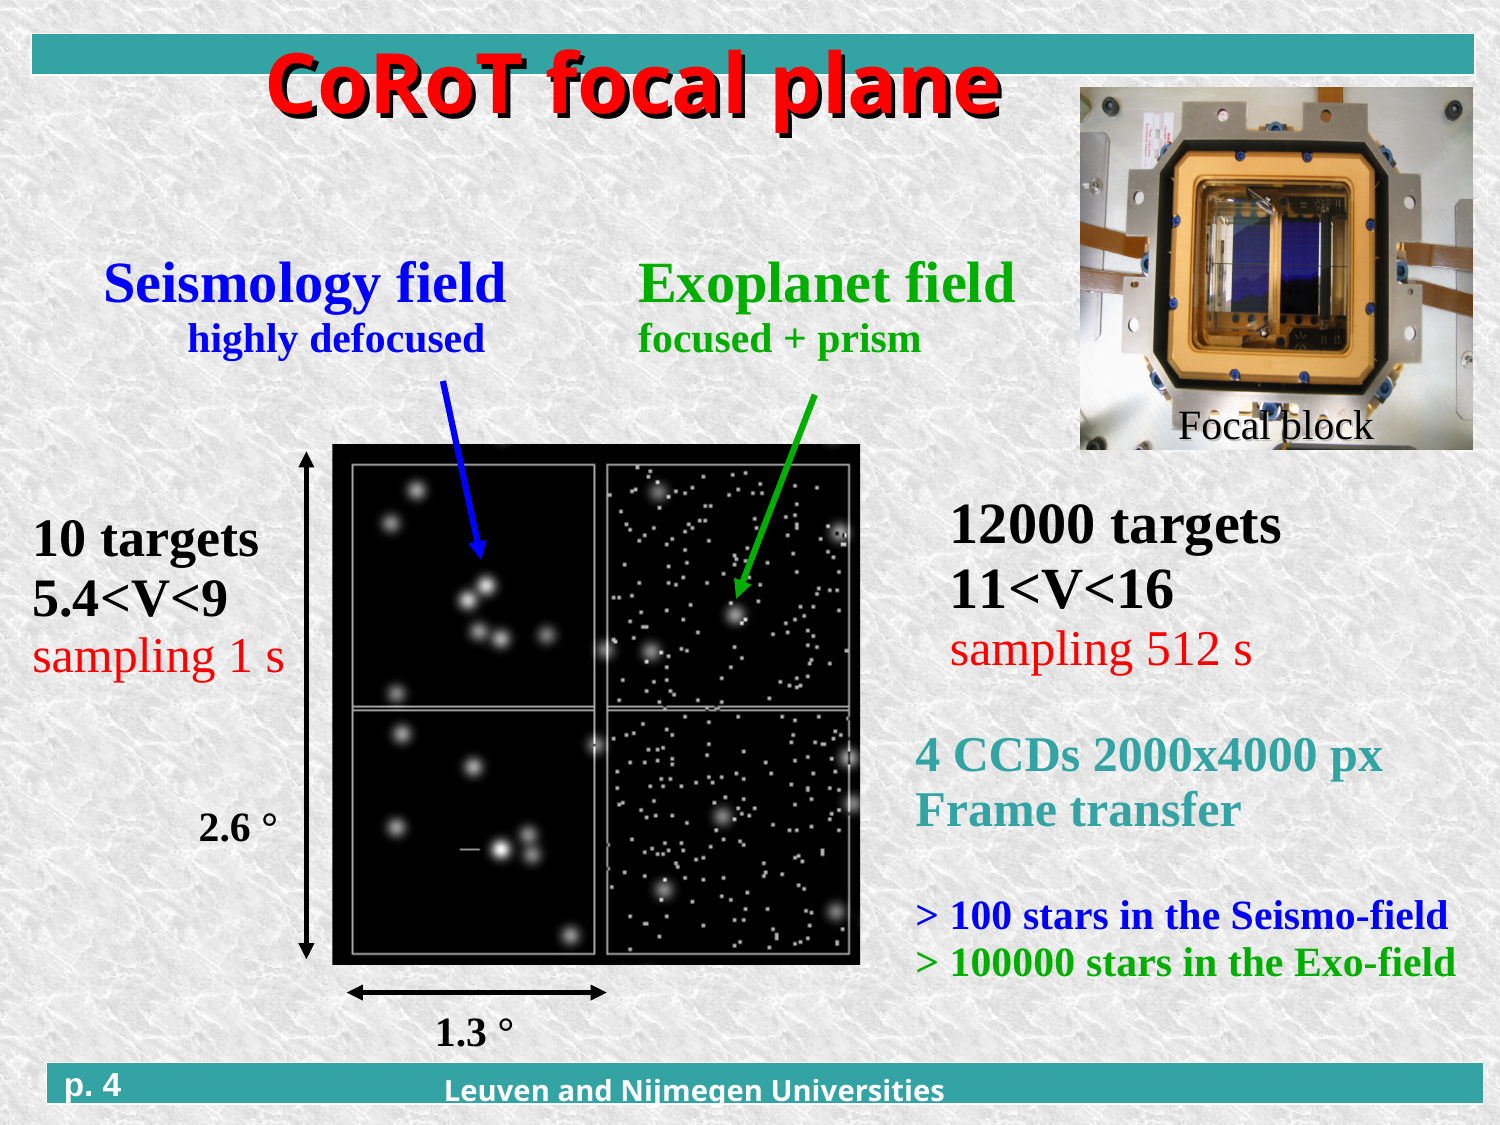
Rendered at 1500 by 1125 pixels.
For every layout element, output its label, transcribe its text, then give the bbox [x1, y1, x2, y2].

title CoRoT focal plane [249, 0, 1093, 163]
text_box Seismology field highly defocused [88, 243, 561, 369]
picture [0, 0, 1500, 1125]
text_box 4 CCDs 2000x4000 px Frame transfer > 100 stars in the Seismo-field > 100000 stars in the Exo-field [900, 718, 1472, 1125]
text_box 10 targets 5.4<V<9 sampling 1 s [17, 500, 301, 692]
text_box 1.3 ° [420, 1001, 530, 1063]
text_box 12000 targets 11<V<16 sampling 512 s [935, 484, 1298, 684]
text_box 2.6 ° [183, 797, 294, 858]
text_box Exoplanet field focused + prism [623, 243, 1031, 370]
text_box Focal block [1026, 394, 1390, 457]
